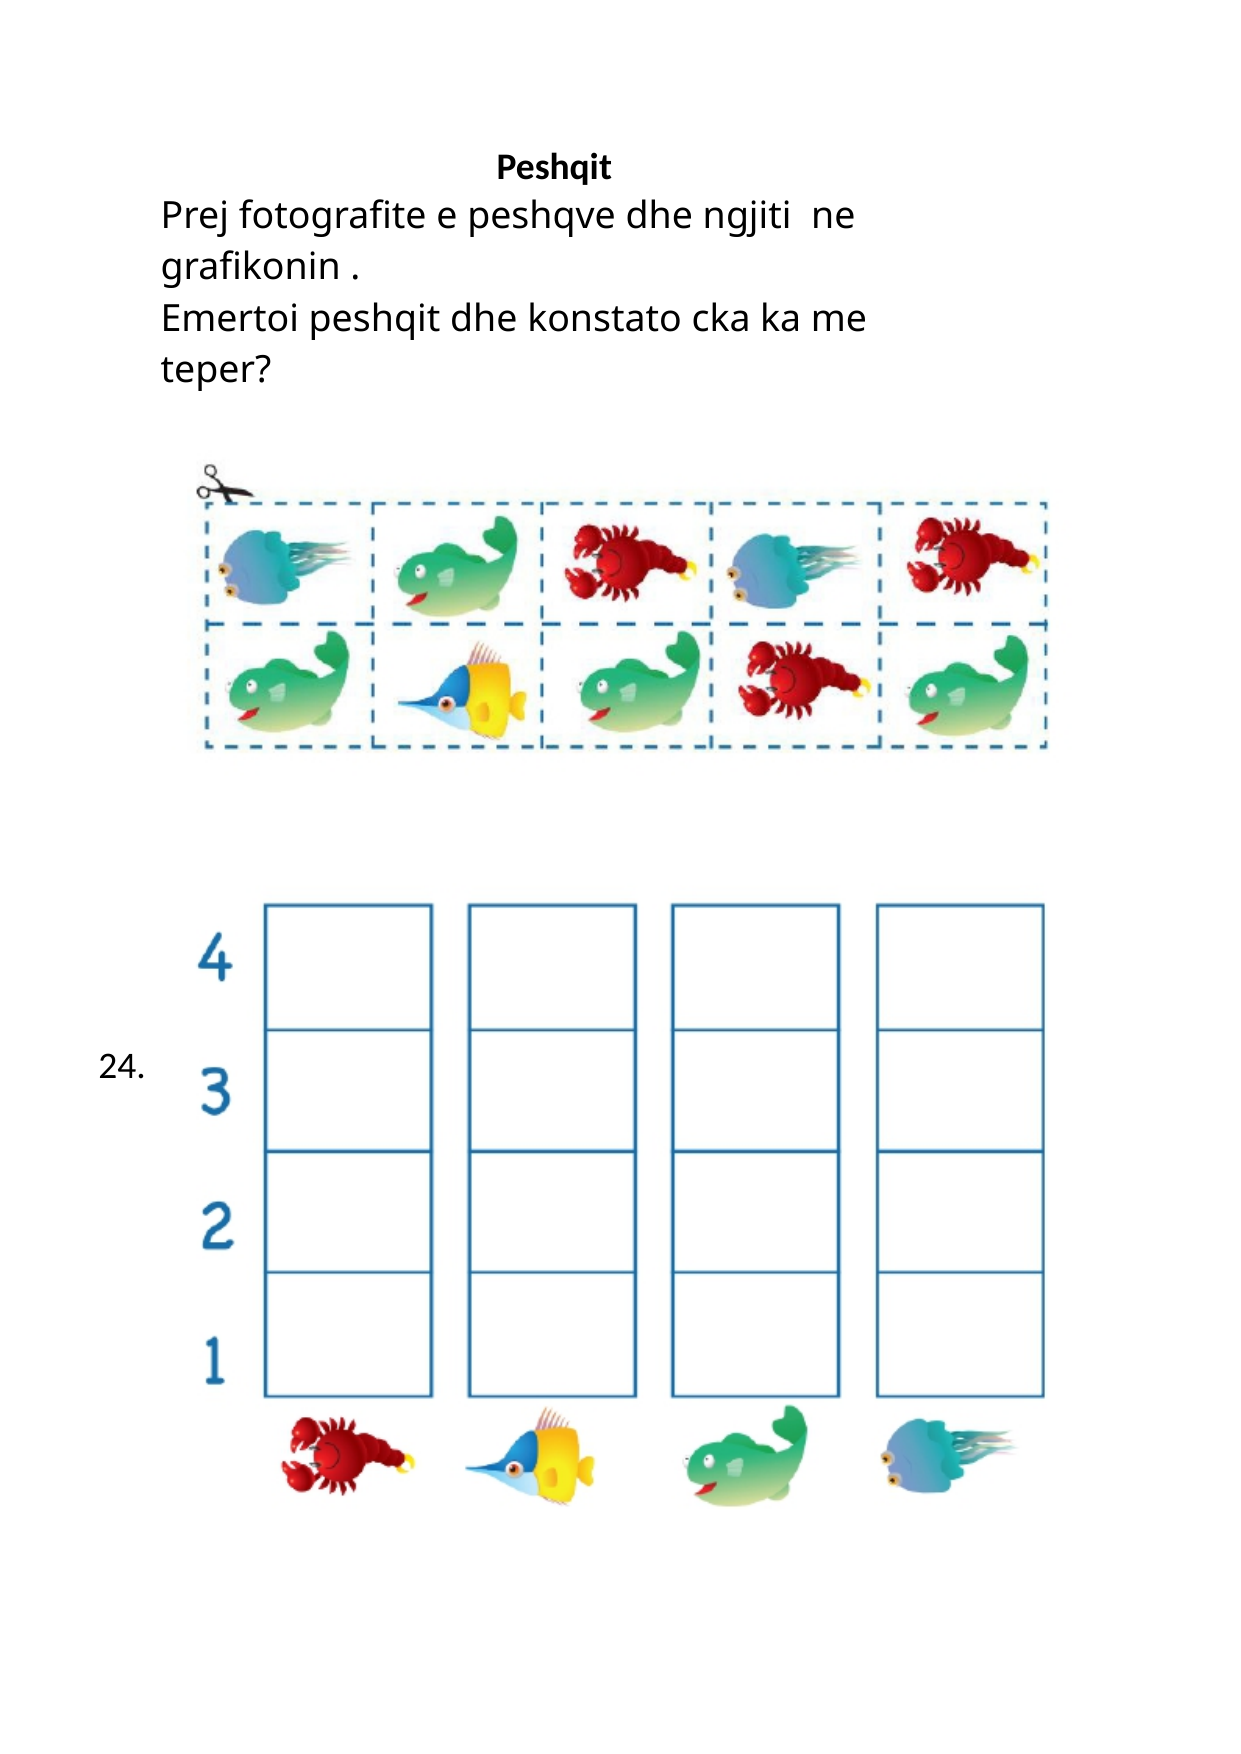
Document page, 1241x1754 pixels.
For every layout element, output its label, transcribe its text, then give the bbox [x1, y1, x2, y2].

picture [147, 883, 1098, 1513]
text_box Peshqit Prej fotografite e peshqve dhe ngjiti ne grafikonin . Emertoi peshqit dhe konstato cka ka me teper? [145, 101, 964, 228]
picture [147, 449, 1098, 786]
